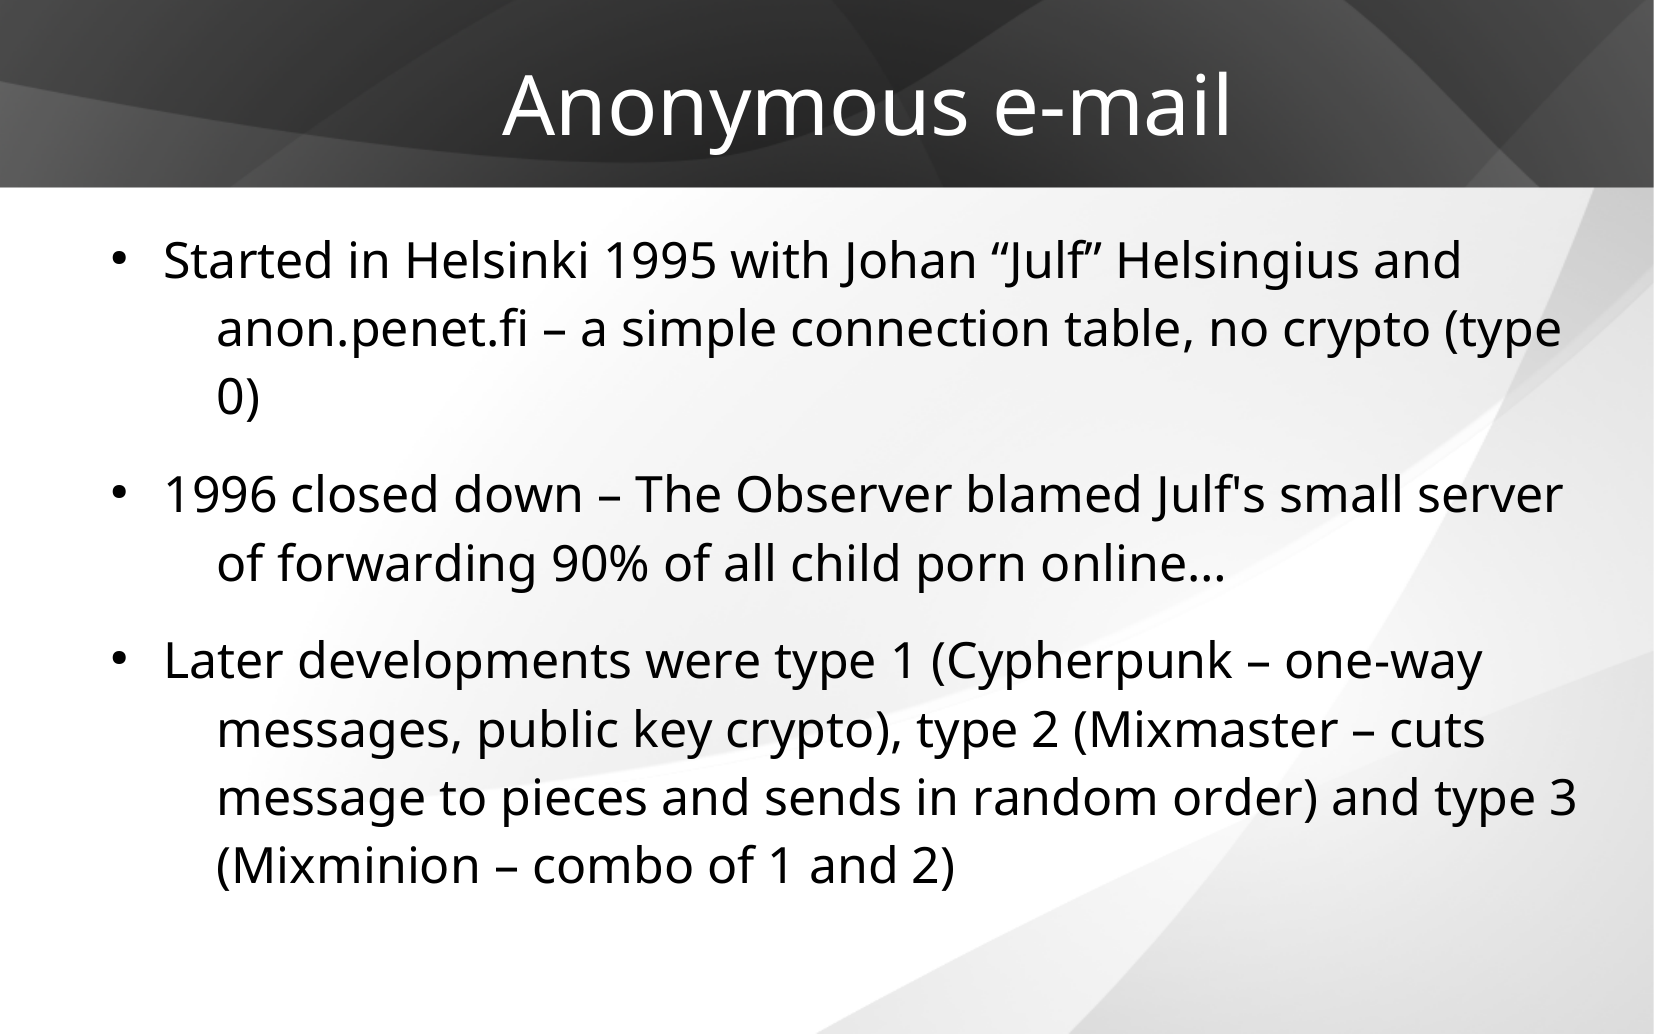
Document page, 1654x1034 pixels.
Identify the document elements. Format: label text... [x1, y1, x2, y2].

picture [0, 0, 1654, 1034]
list Started in Helsinki 1995 with Johan “Julf” Helsingius and anon.penet.fi – a simple connection table, no crypto (type 0) 1996 closed down – The Observer blamed Julf's small server of forwarding 90% of all child porn online… Later developments were type 1 (Cypherpunk – one-way messages, public key crypto), type 2 (Mixmaster – cuts message to pieces and sends in random order) and type 3 (Mixminion – combo of 1 and 2) [75, 225, 1613, 1013]
title Anonymous e-mail [124, 0, 1613, 208]
